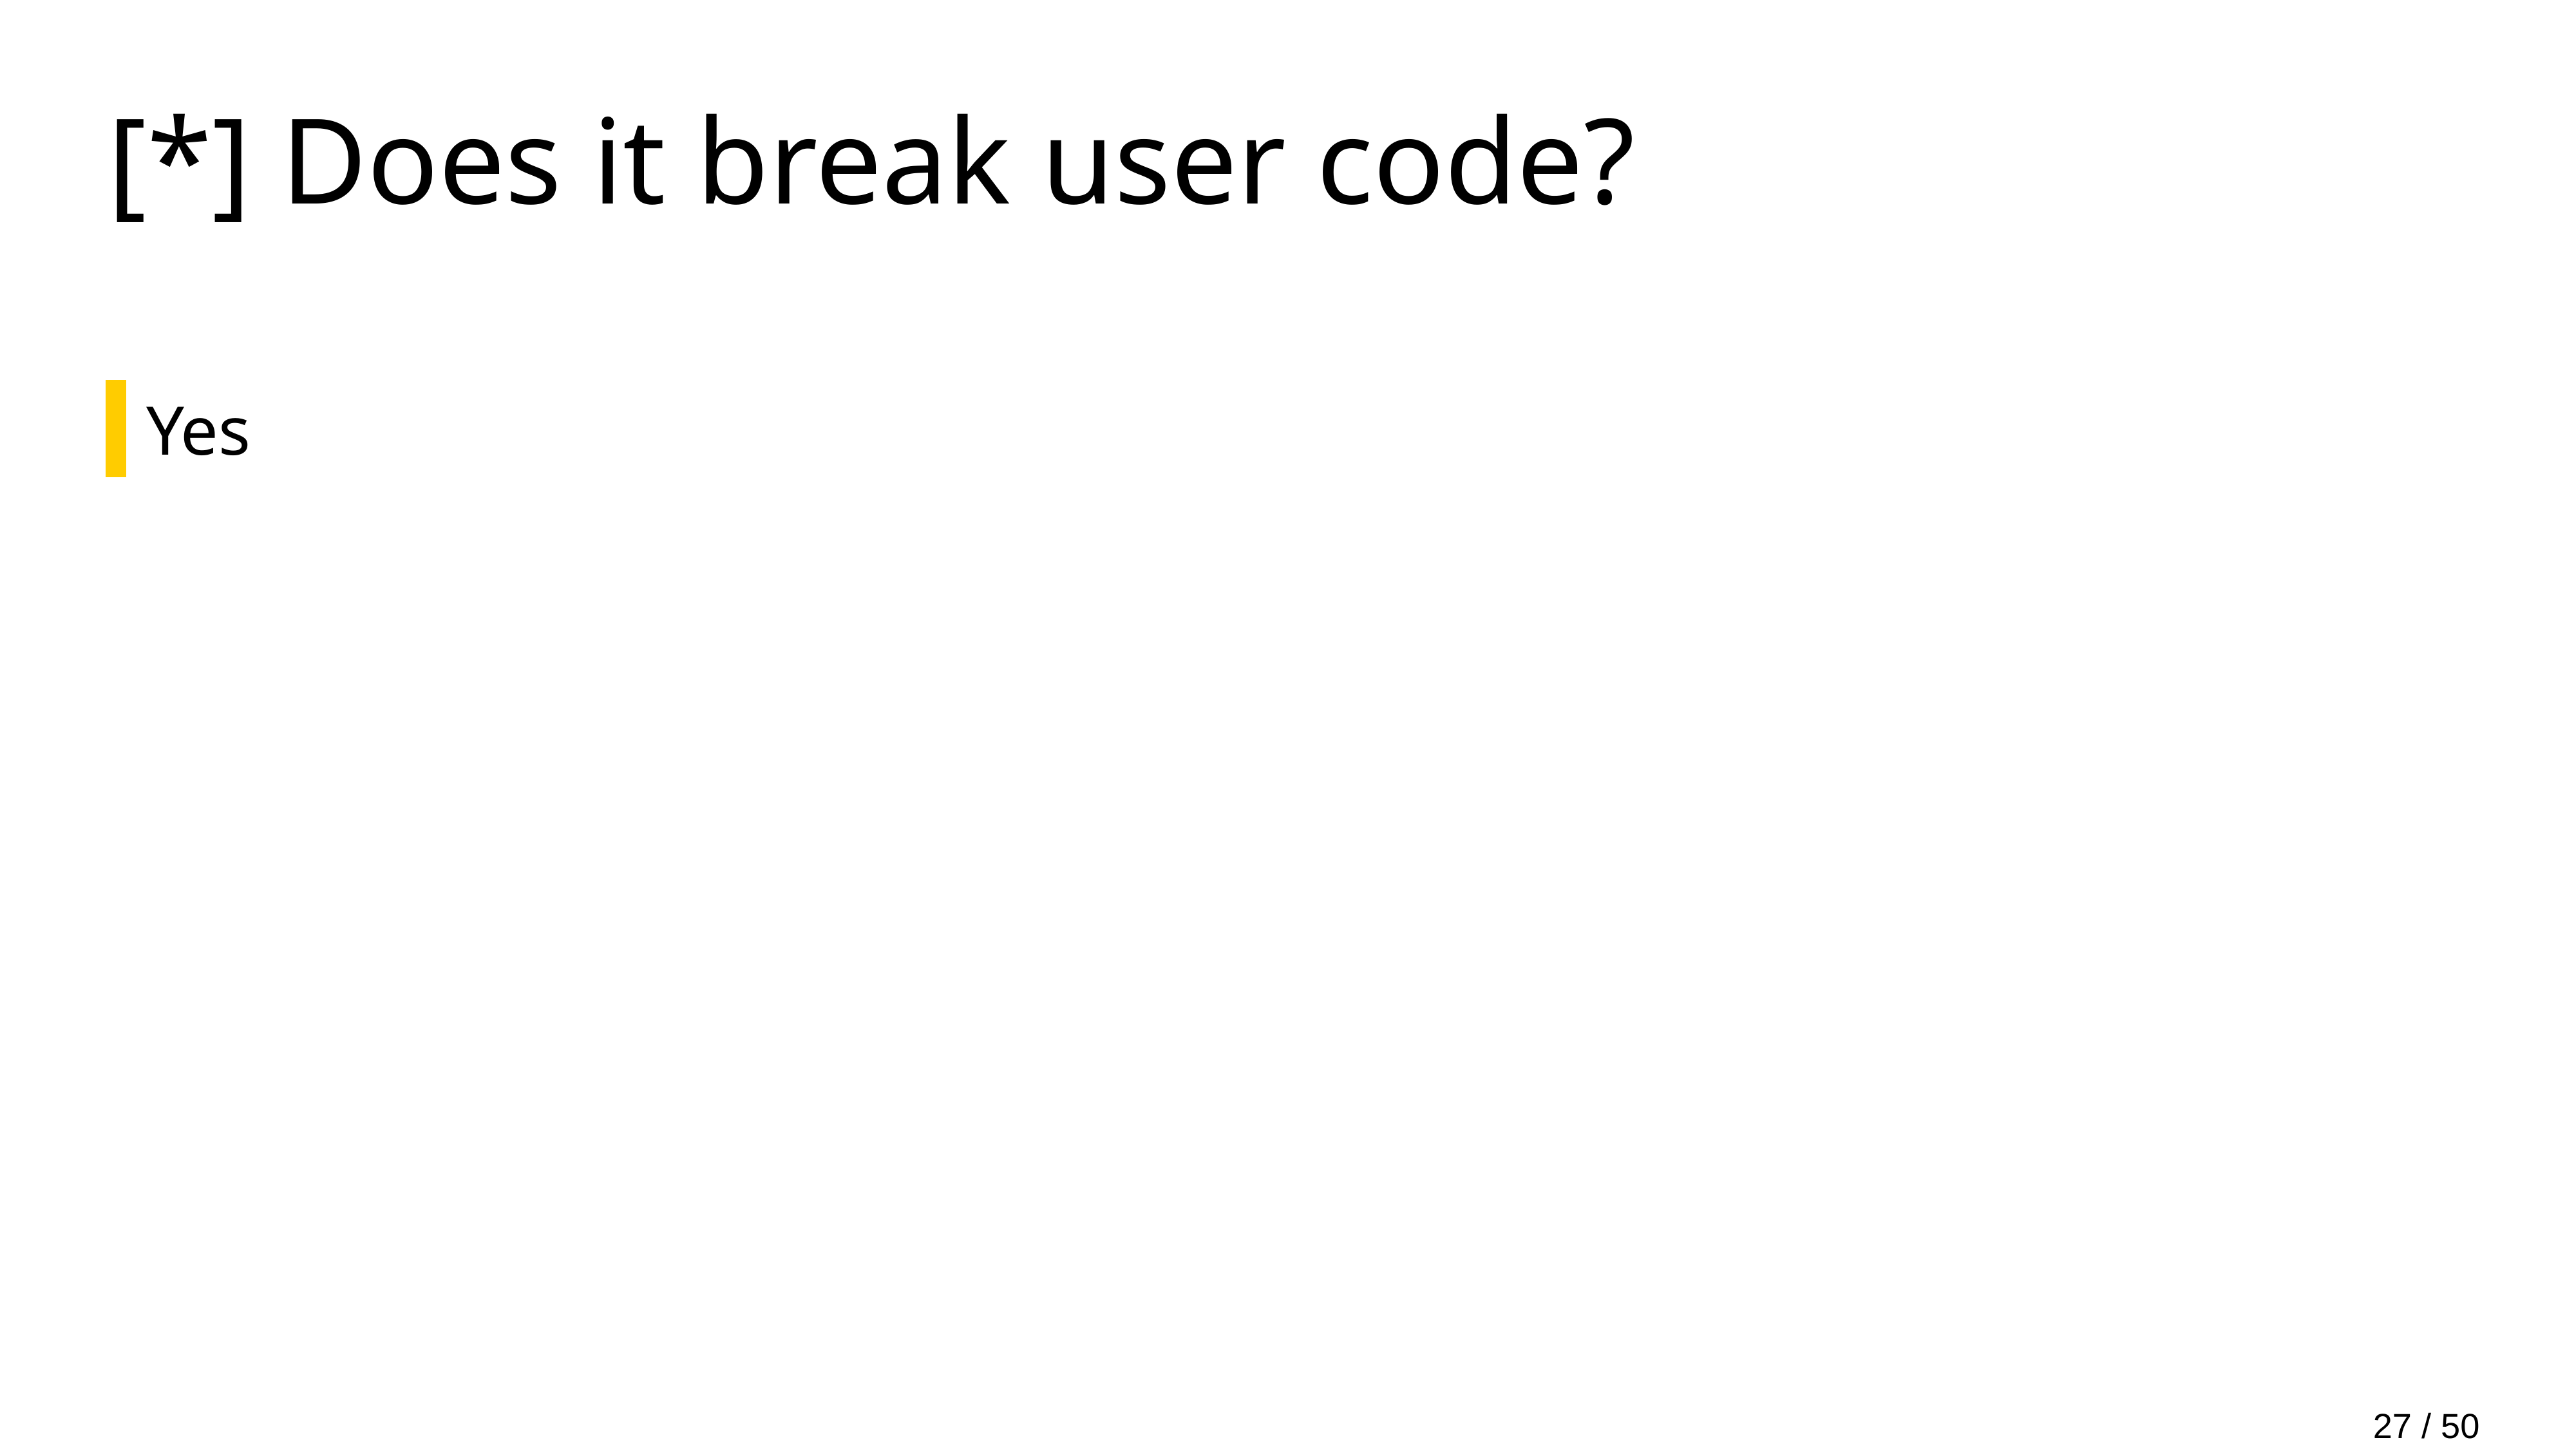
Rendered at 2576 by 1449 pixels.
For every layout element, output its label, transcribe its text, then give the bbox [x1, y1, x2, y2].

text_box <number> / 50 [2363, 1402, 2576, 1449]
text_box Yes [96, 364, 2512, 1419]
title [*] Does it break user code? [108, 80, 2468, 242]
